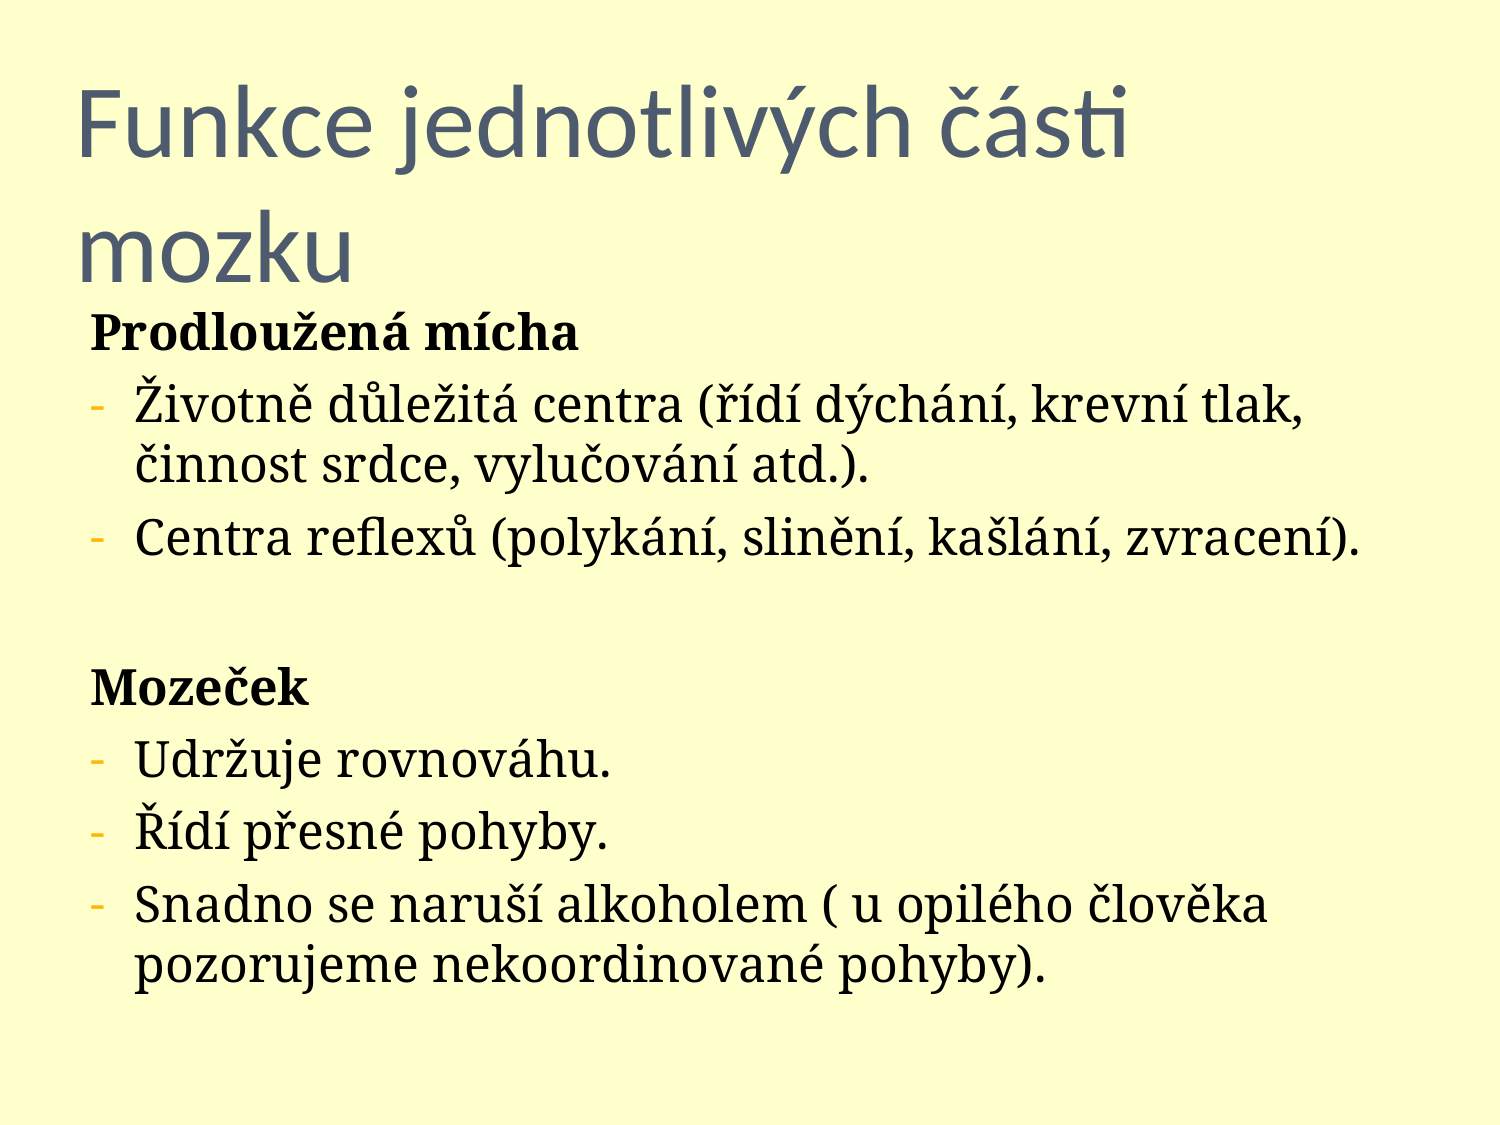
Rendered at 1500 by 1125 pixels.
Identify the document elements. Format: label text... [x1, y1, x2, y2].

title Funkce jednotlivých části mozku [75, 45, 1426, 292]
list Prodloužená mícha Životně důležitá centra (řídí dýchání, krevní tlak, činnost srdce, vylučování atd.). Centra reflexů (polykání, slinění, kašlání, zvracení). Mozeček Udržuje rovnováhu. Řídí přesné pohyby. Snadno se naruší alkoholem ( u opilého člověka pozorujeme nekoordinované pohyby). [75, 292, 1426, 1079]
